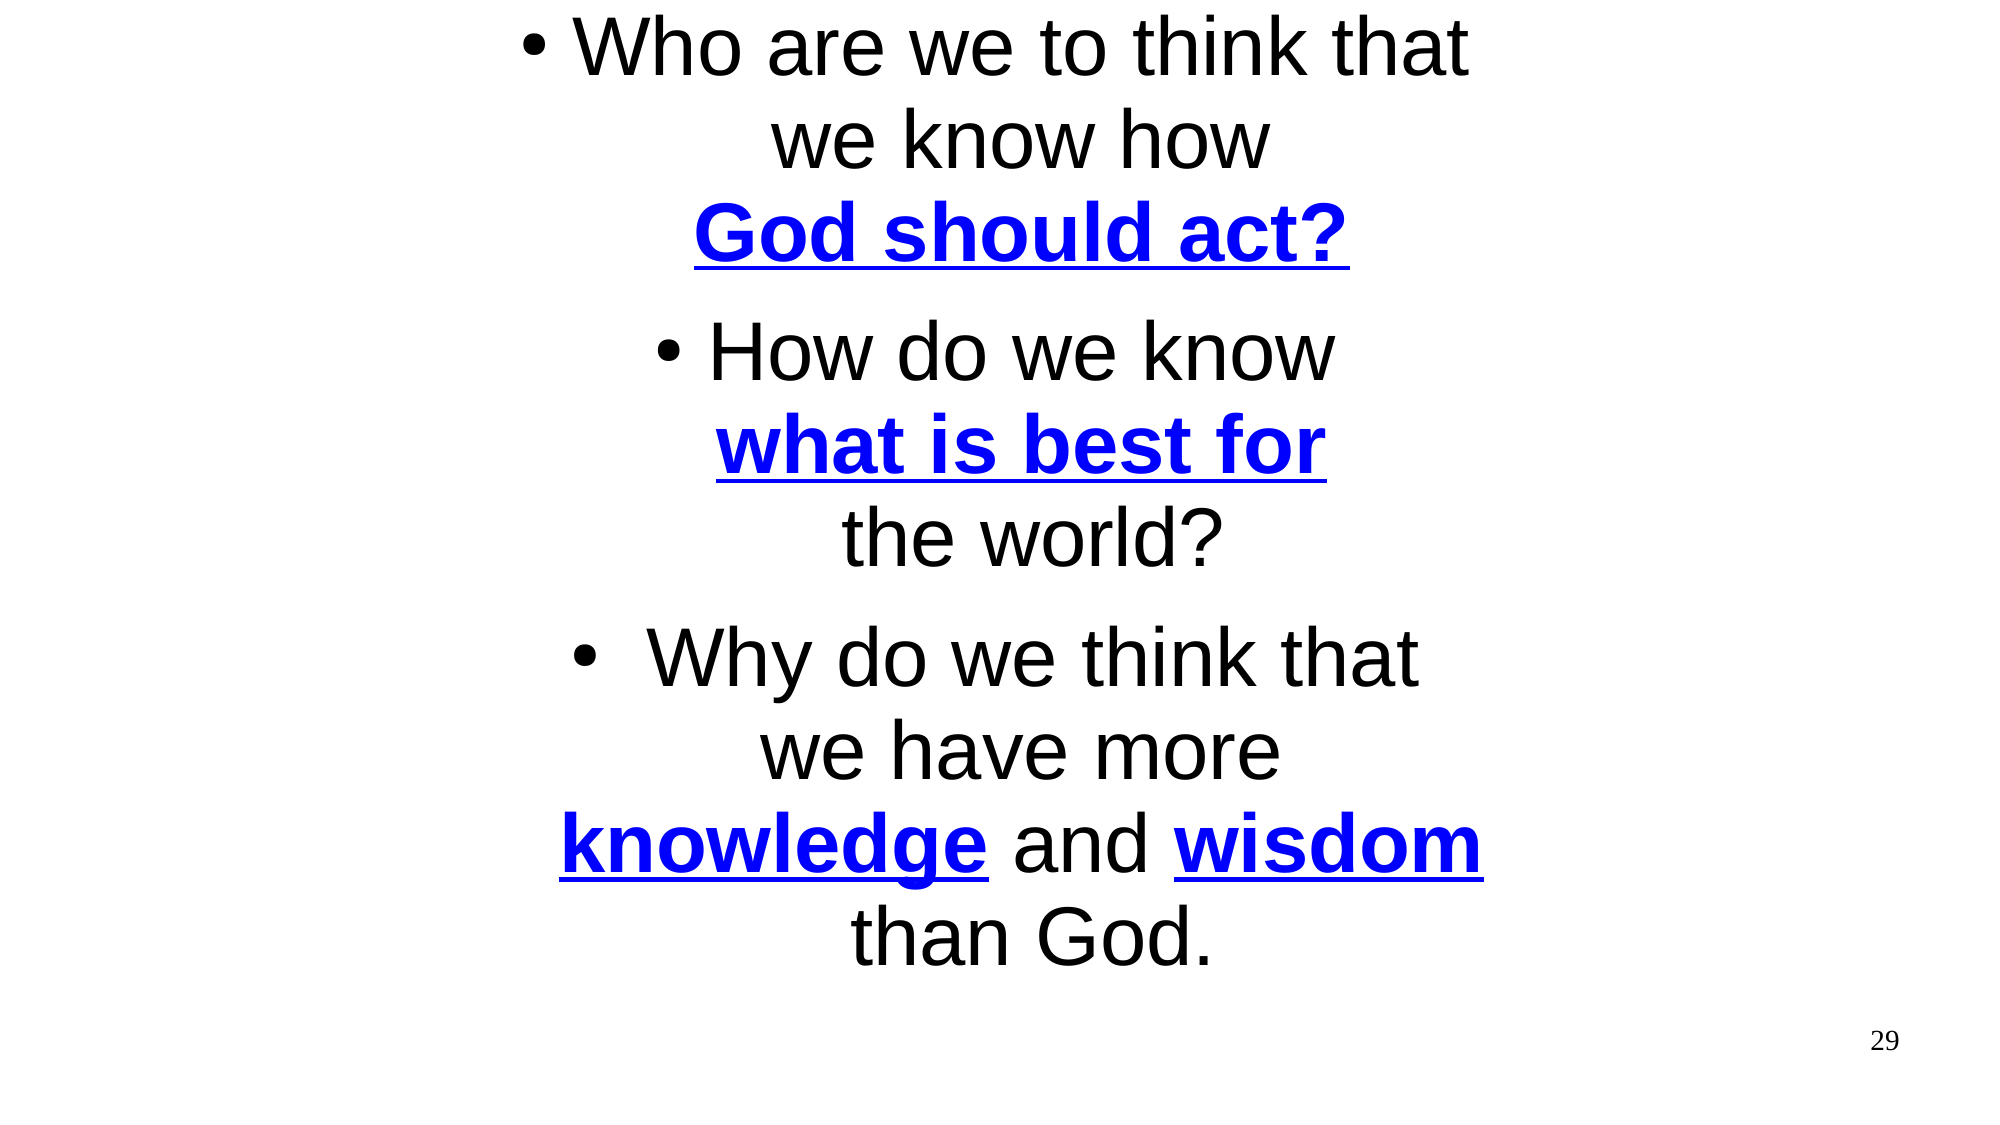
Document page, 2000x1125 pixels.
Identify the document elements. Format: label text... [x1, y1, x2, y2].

list Who are we to think that we know how God should act? How do we know what is best for the world? Why do we think that we have more knowledge and wisdom than God. [0, 0, 1996, 1123]
